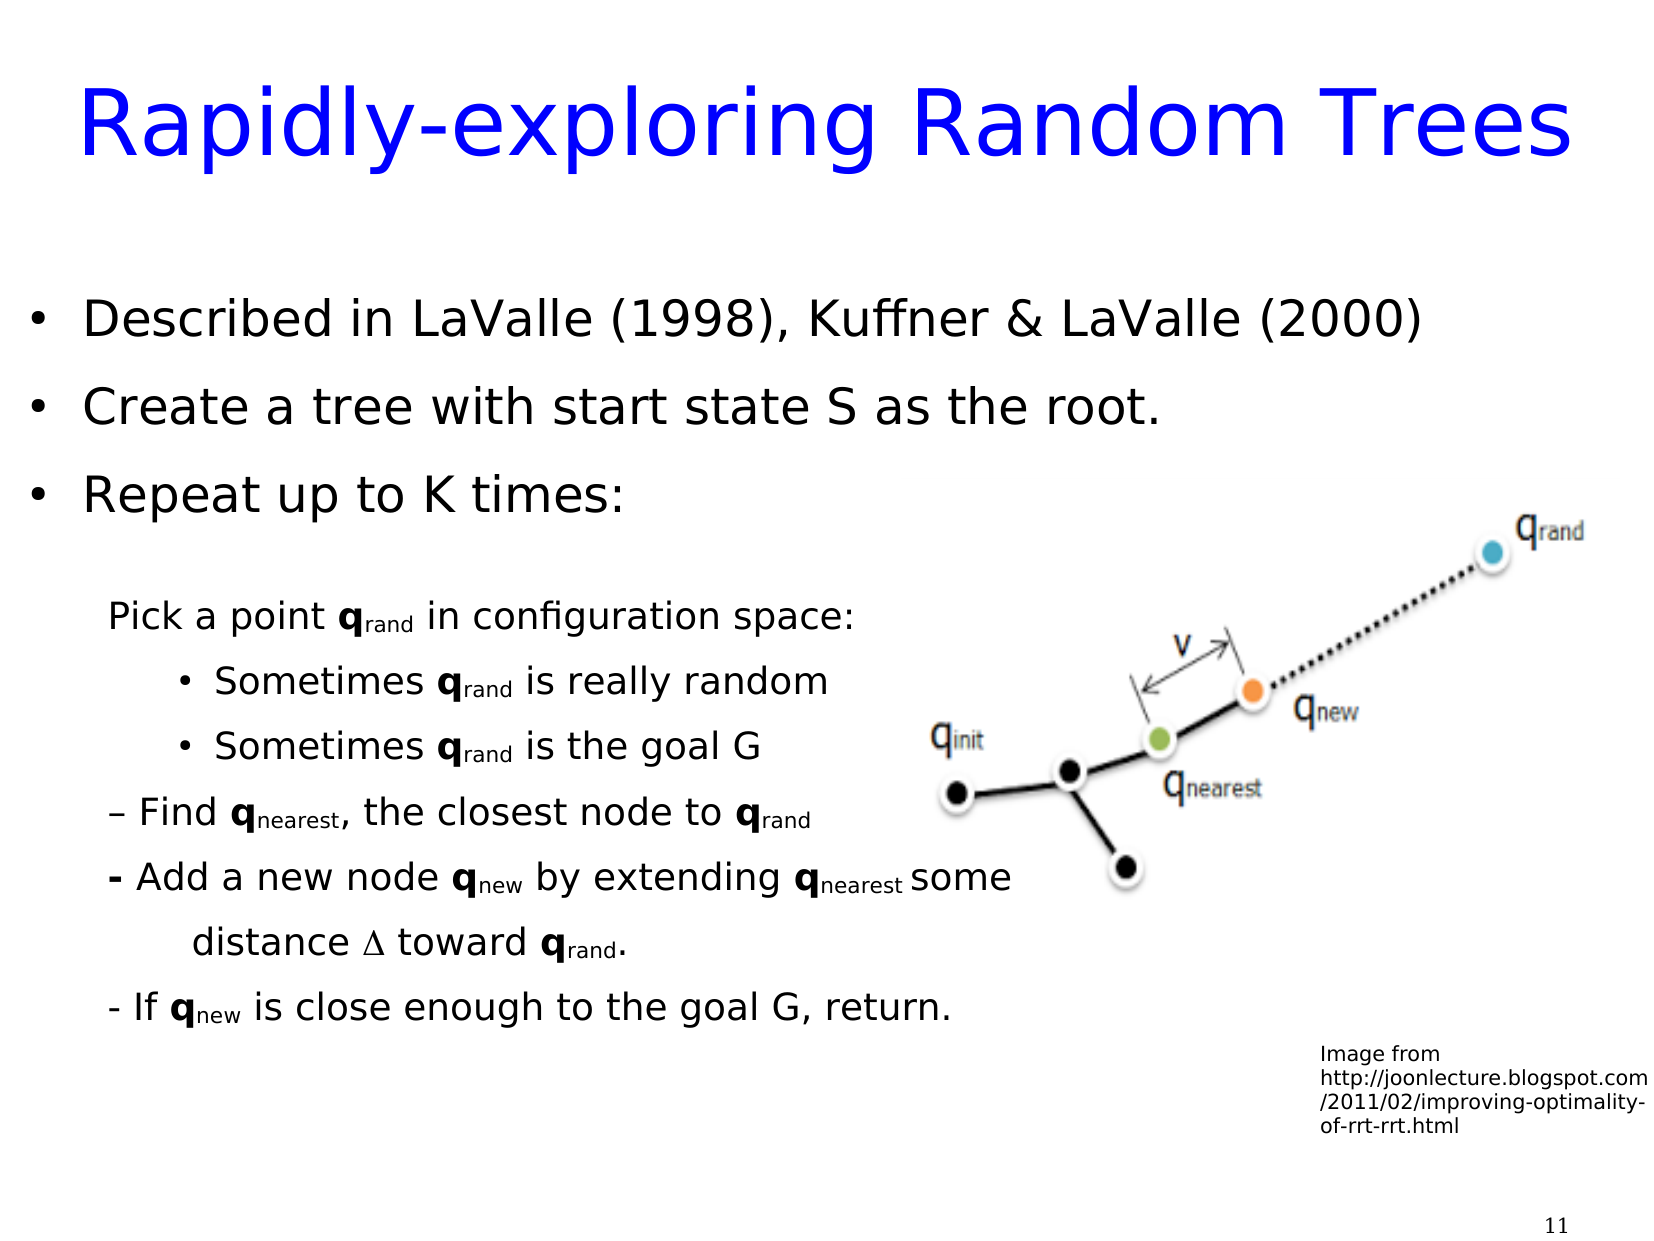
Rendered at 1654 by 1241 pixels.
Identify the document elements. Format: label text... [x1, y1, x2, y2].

picture [1500, 477, 1620, 902]
text_box Pick a point qrand in configuration space: Sometimes qrand is really random Sometimes qrand is the goal G – Find qnearest, the closest node to qrand - Add a new node qnew by extending qnearest some distance D toward qrand. - If qnew is close enough to the goal G, return. [93, 565, 1124, 1163]
list Described in LaValle (1998), Kuffner & LaValle (2000) Create a tree with start state S as the root. Repeat up to K times: [11, 290, 1500, 1095]
text_box Image from http://joonlecture.blogspot.com/2011/02/improving-optimality-of-rrt-rrt.html [1305, 1034, 1653, 1148]
title Rapidly-exploring Random Trees [0, 27, 1653, 220]
